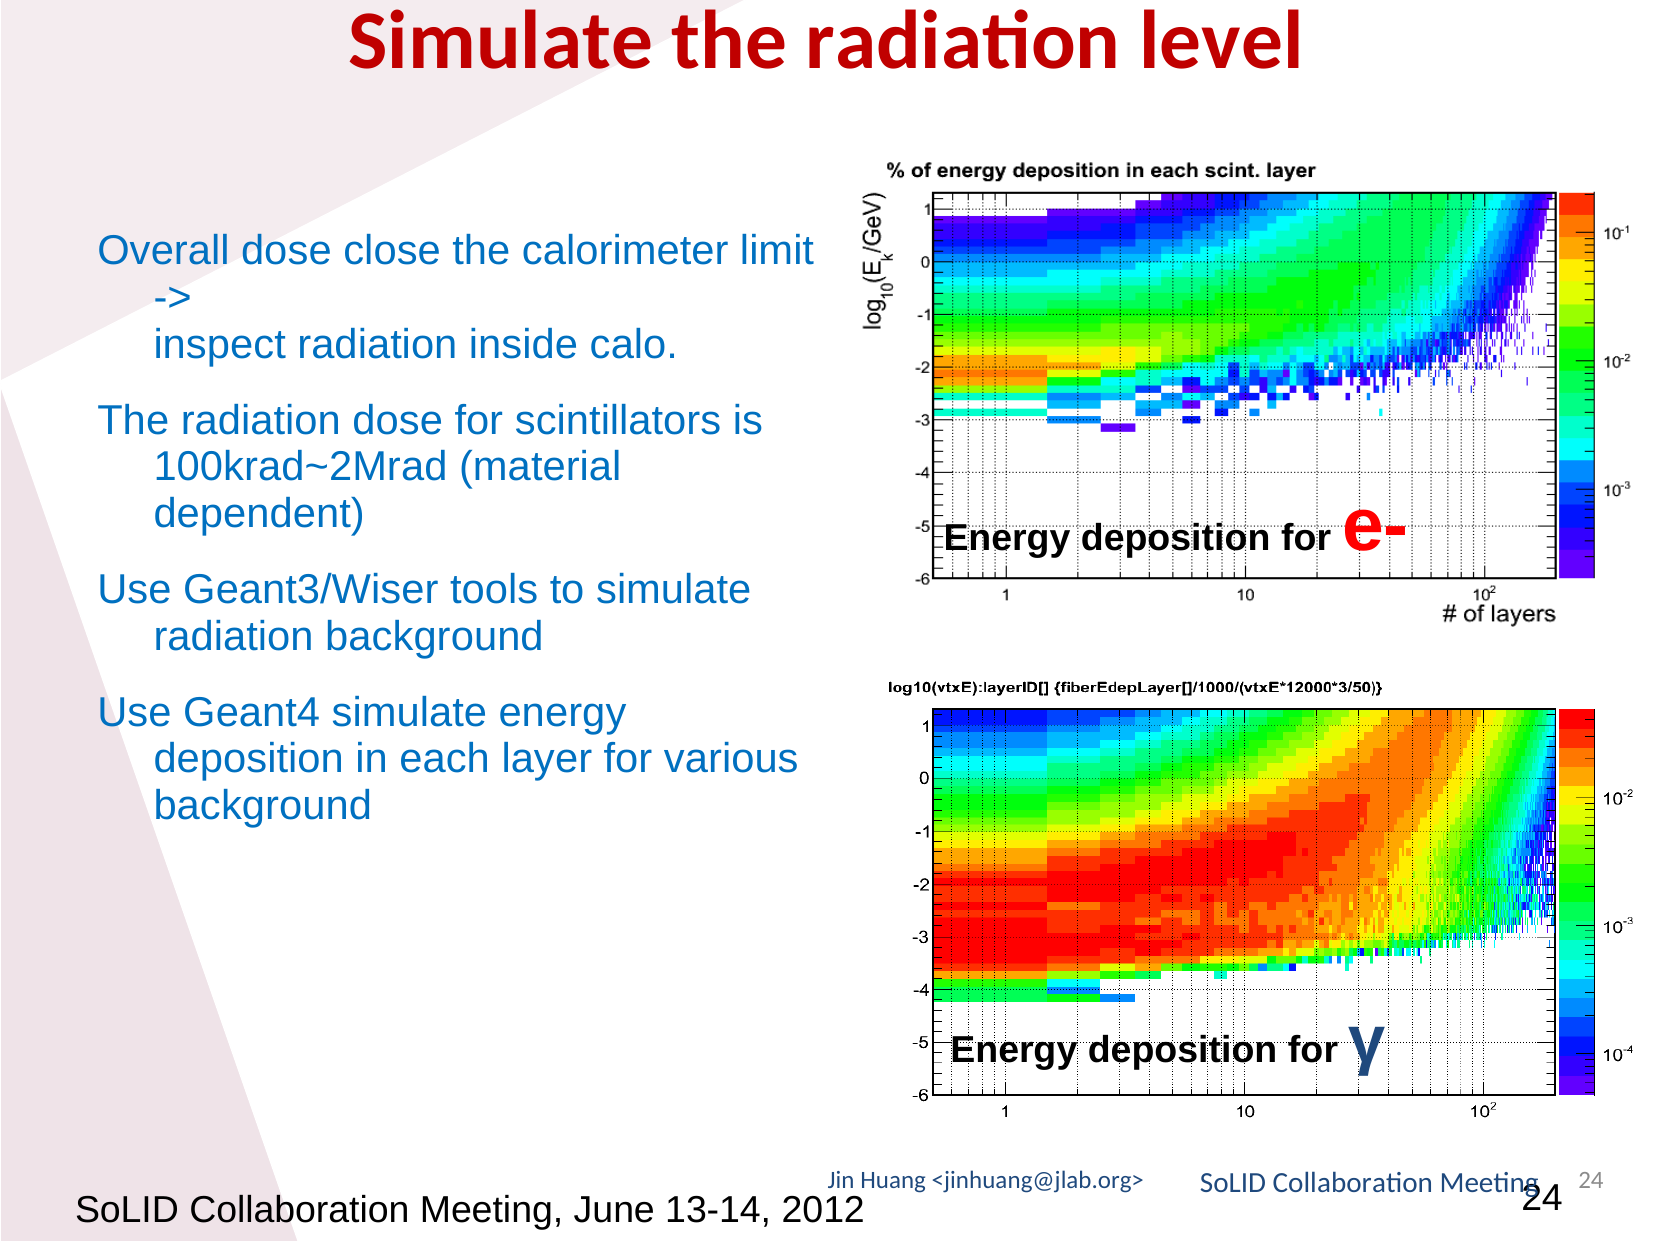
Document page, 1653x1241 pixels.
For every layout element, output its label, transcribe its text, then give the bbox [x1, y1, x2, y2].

text_box Jin Huang <jinhuang@jlab.org> [812, 1158, 1185, 1225]
picture [855, 672, 1633, 1169]
text_box Energy deposition for γ [935, 995, 1401, 1085]
text_box SoLID Collaboration Meeting [1185, 1169, 1563, 1225]
list Overall dose close the calorimeter limit -> inspect radiation inside calo. The radiation dose for scintillators is 100krad~2Mrad (material dependent) Use Geant3/Wiser tools to simulate radiation background Use Geant4 simulate energy deposition in each layer for various background [82, 220, 841, 1056]
text_box <number> [1563, 1169, 1630, 1225]
picture [856, 156, 1634, 653]
text_box Energy deposition for e- [928, 476, 1424, 575]
title Simulate the radiation level [82, 0, 1571, 210]
